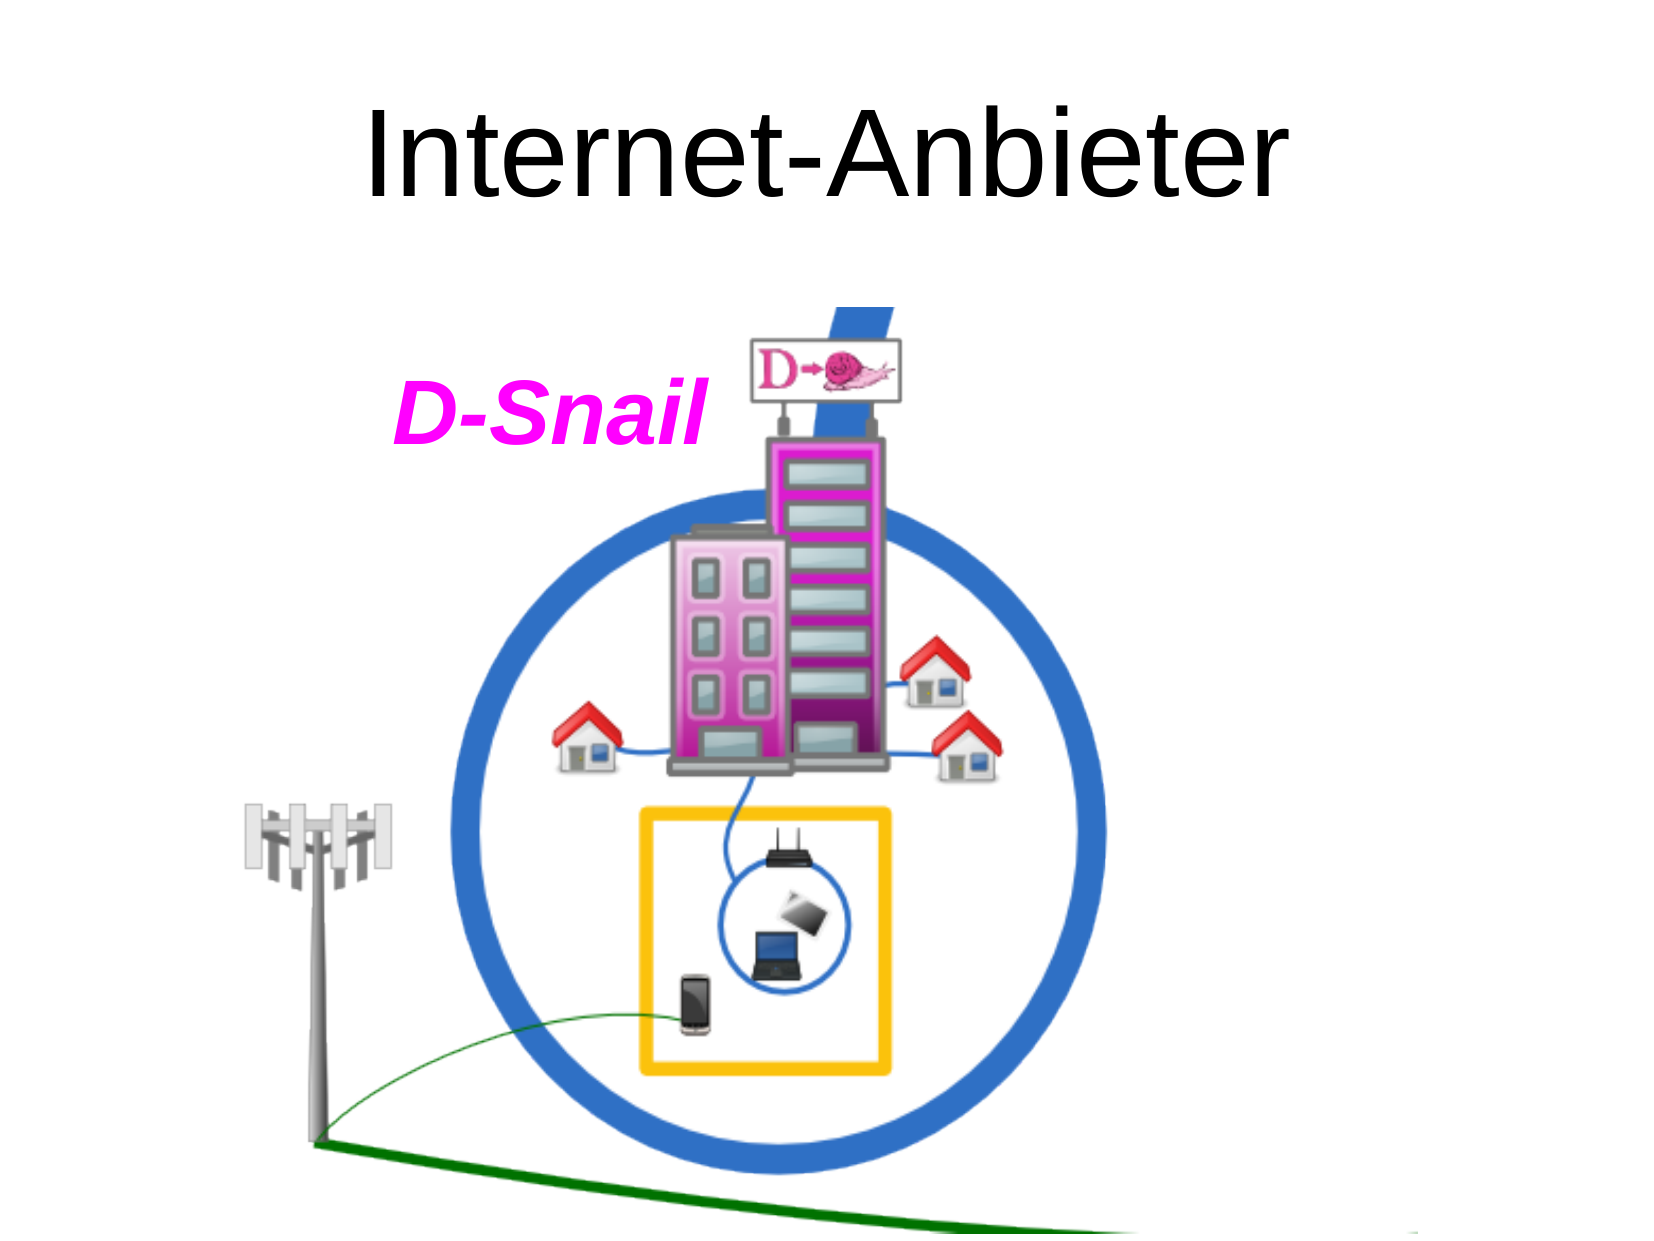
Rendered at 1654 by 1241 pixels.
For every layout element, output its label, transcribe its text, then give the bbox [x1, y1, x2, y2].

title Internet-Anbieter [82, 49, 1571, 257]
picture [145, 307, 1418, 1234]
text_box D-Snail [377, 354, 733, 472]
